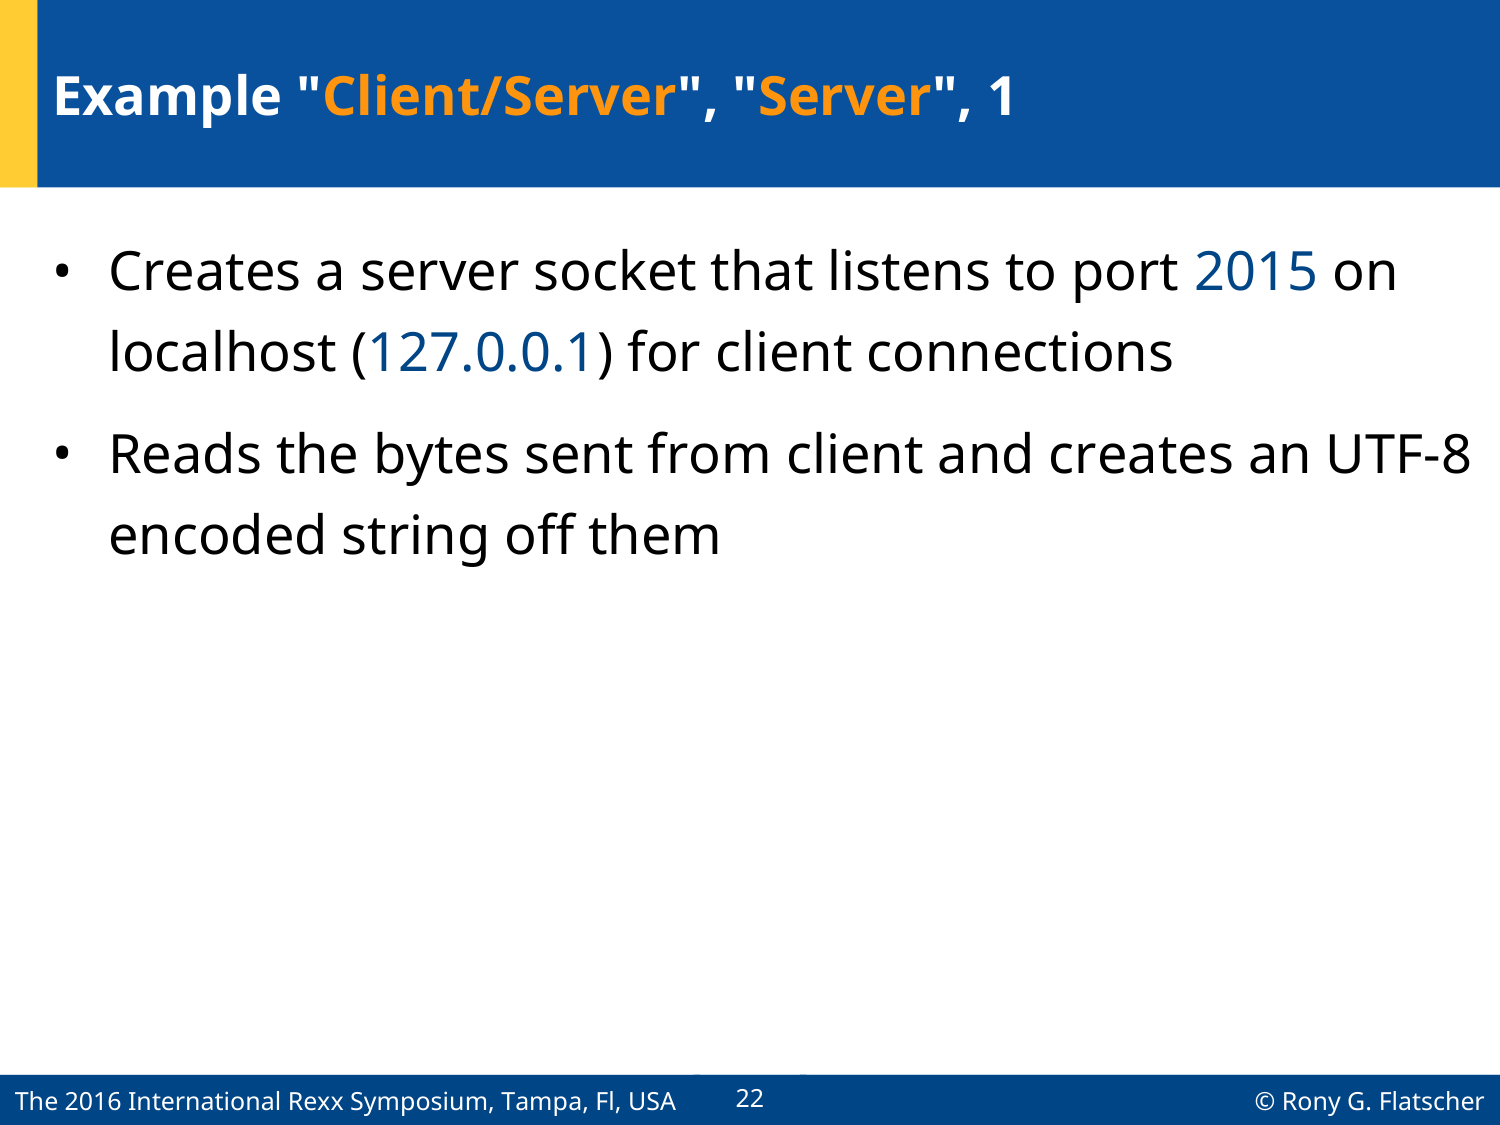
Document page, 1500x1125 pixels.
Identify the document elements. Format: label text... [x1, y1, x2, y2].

title Example "Client/Server", "Server", 1 [37, 0, 1500, 188]
list Creates a server socket that listens to port 2015 on localhost (127.0.0.1) for client connections Reads the bytes sent from client and creates an UTF-8 encoded string off them [37, 212, 1500, 1051]
